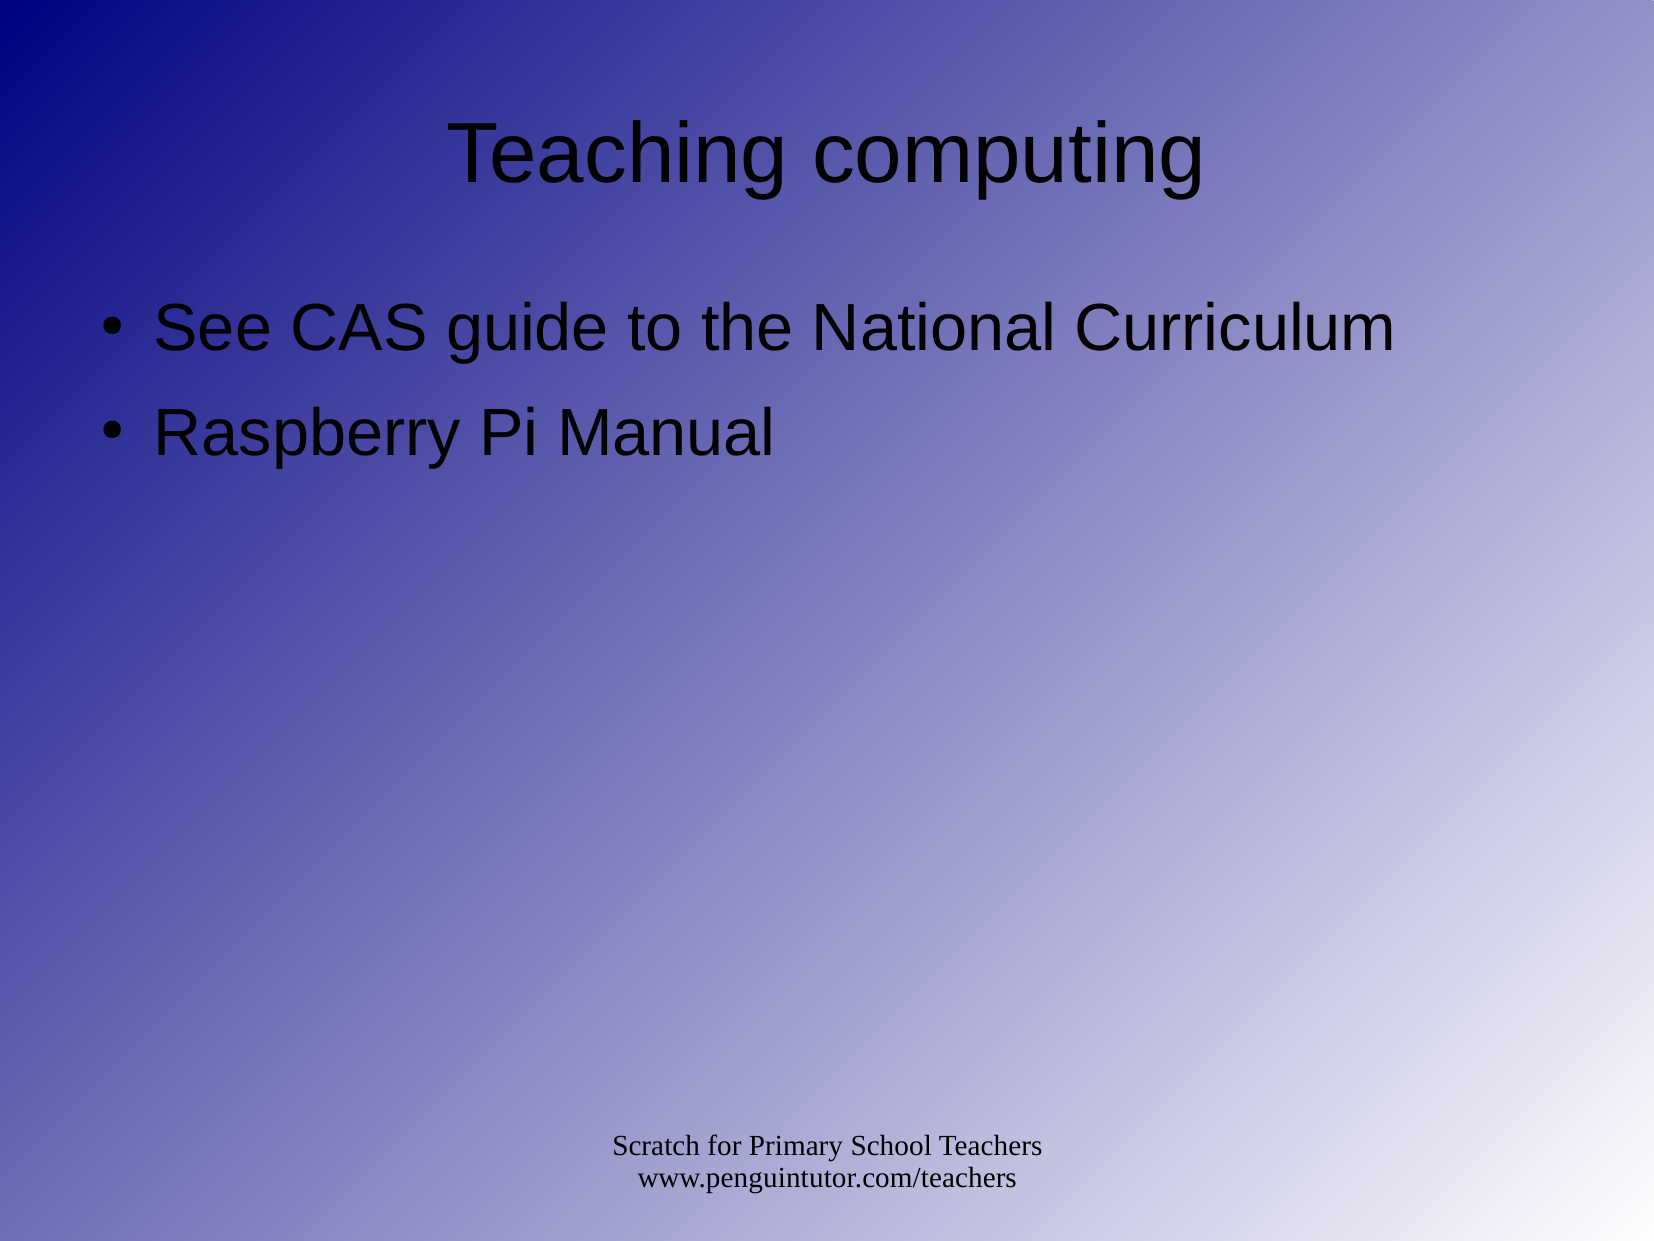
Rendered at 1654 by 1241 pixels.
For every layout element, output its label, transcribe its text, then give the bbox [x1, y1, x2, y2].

title Teaching computing [82, 49, 1571, 257]
list See CAS guide to the National Curriculum Raspberry Pi Manual [82, 290, 1571, 1010]
